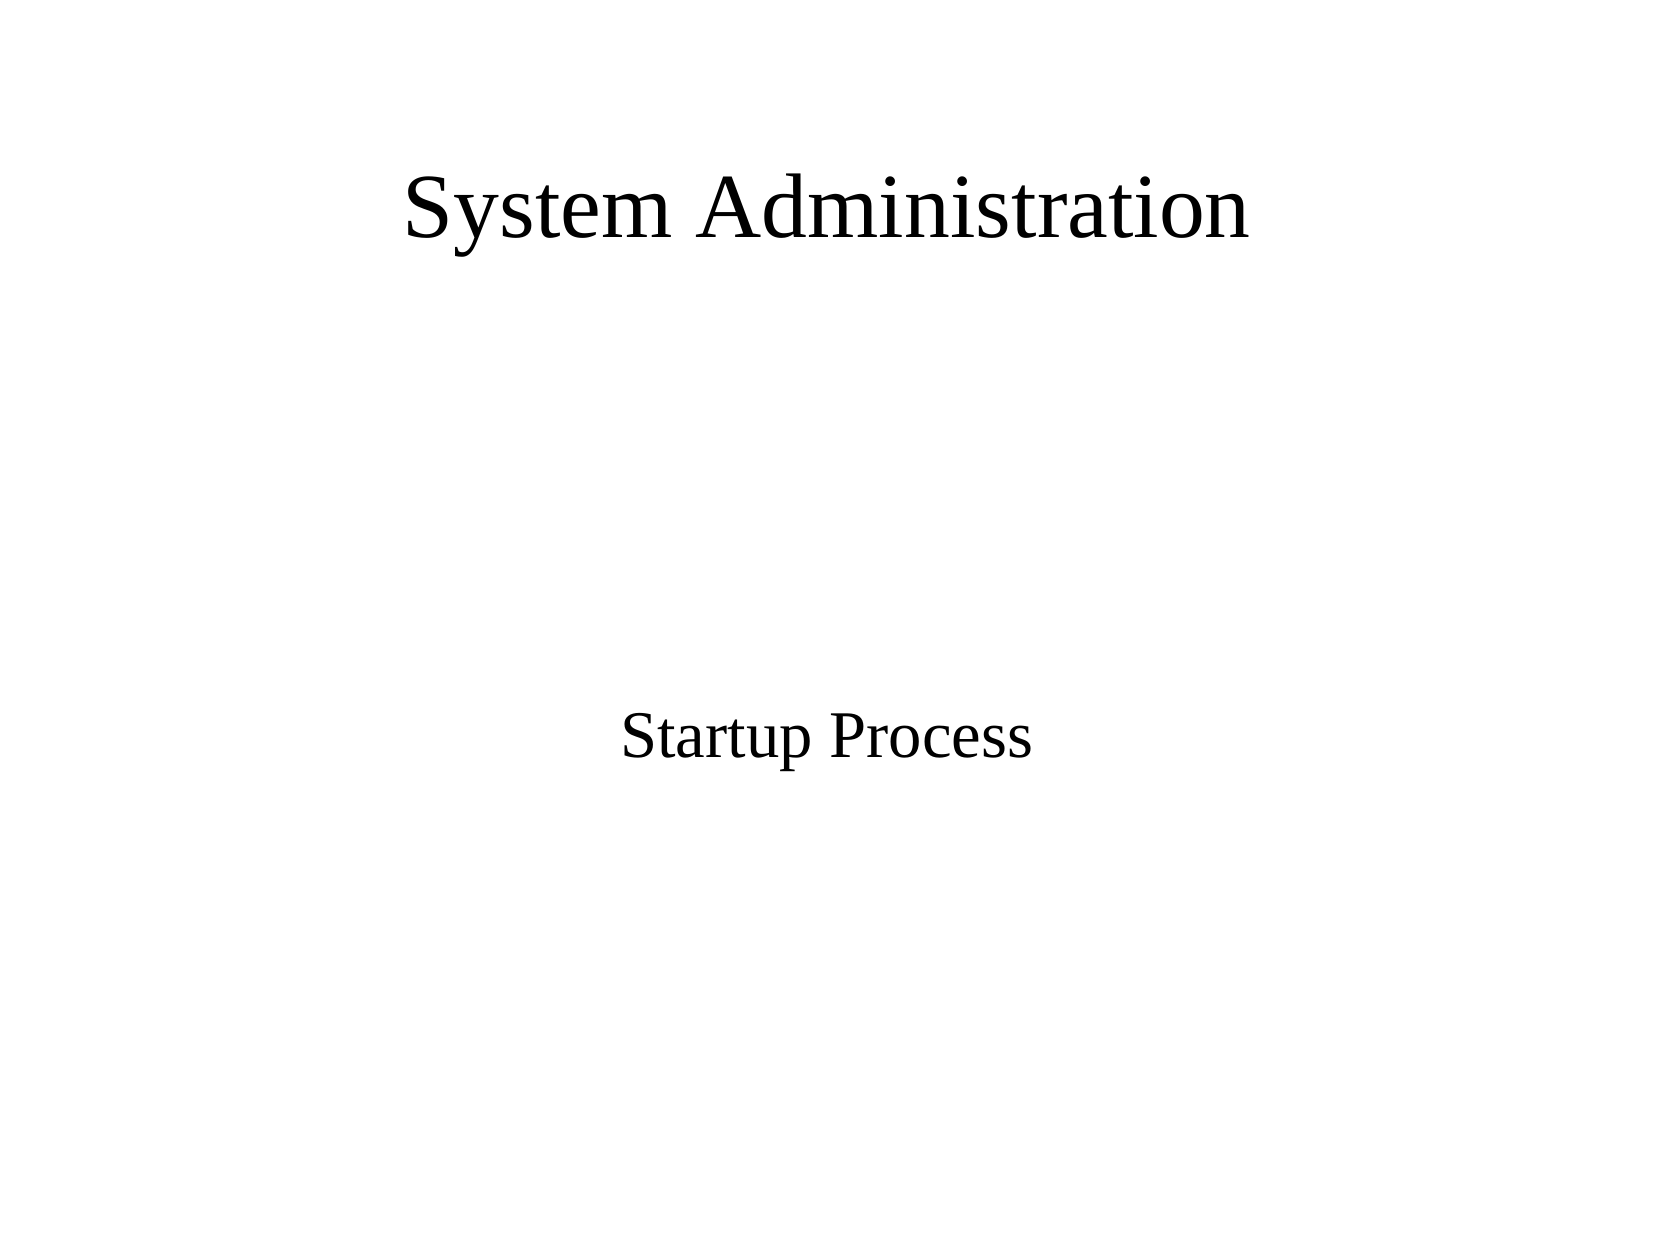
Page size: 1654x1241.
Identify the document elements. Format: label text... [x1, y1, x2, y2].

title System Administration [121, 102, 1534, 311]
subtitle Startup Process [121, 344, 1534, 1127]
